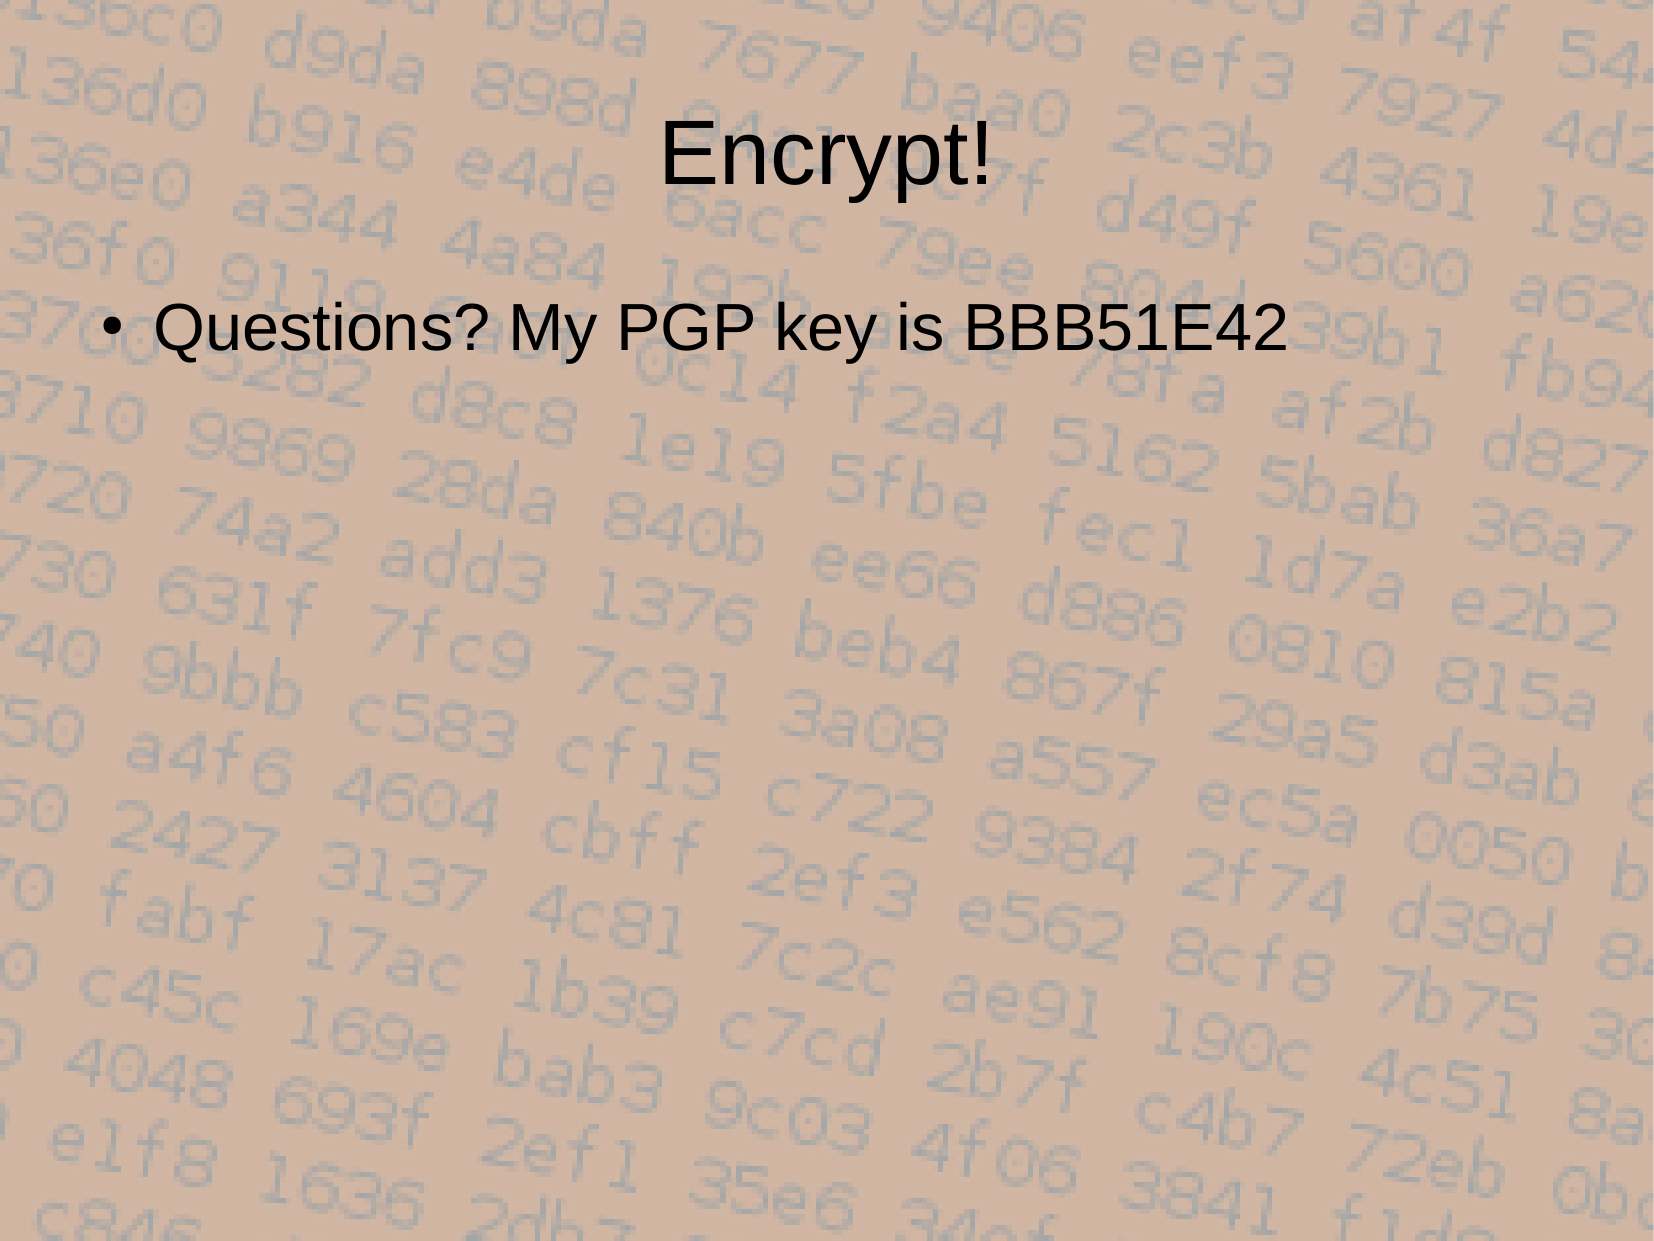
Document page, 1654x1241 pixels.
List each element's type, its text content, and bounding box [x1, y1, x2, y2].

title Encrypt! [82, 49, 1571, 257]
list Questions? My PGP key is BBB51E42 [82, 290, 1571, 1010]
picture [0, 0, 1654, 1241]
